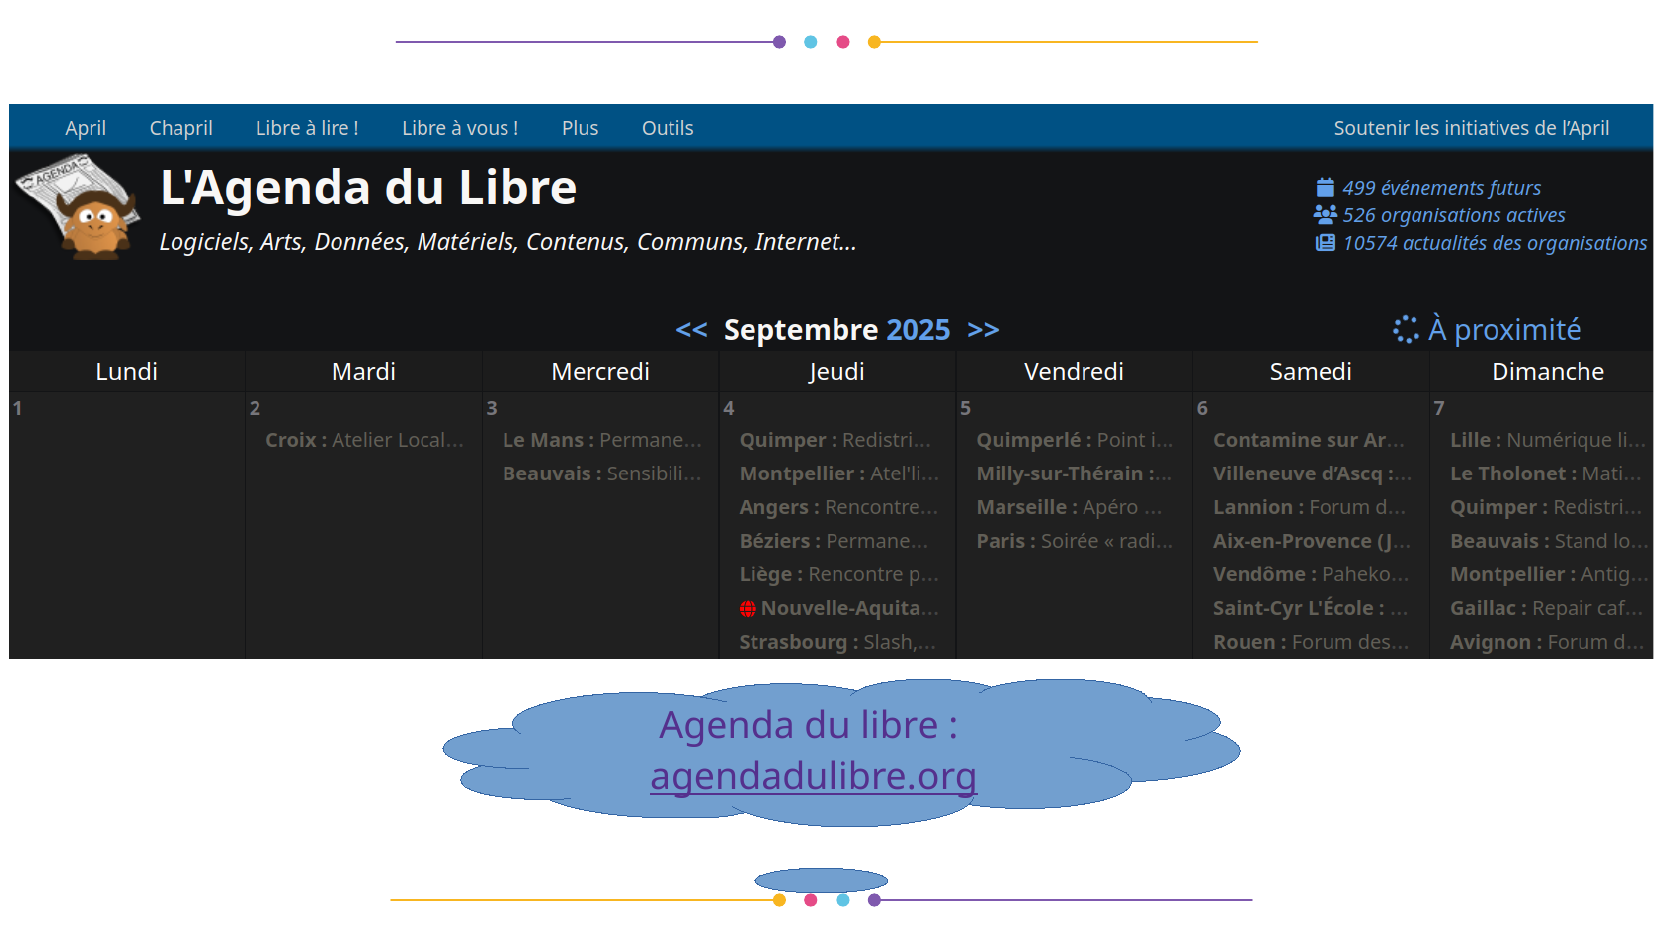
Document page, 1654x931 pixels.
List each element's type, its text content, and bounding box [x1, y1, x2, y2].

text_box Agenda du libre : agendadulibre.org [754, 868, 888, 893]
text_box Agenda du libre : agendadulibre.org [442, 679, 1241, 827]
picture [9, 104, 1654, 659]
